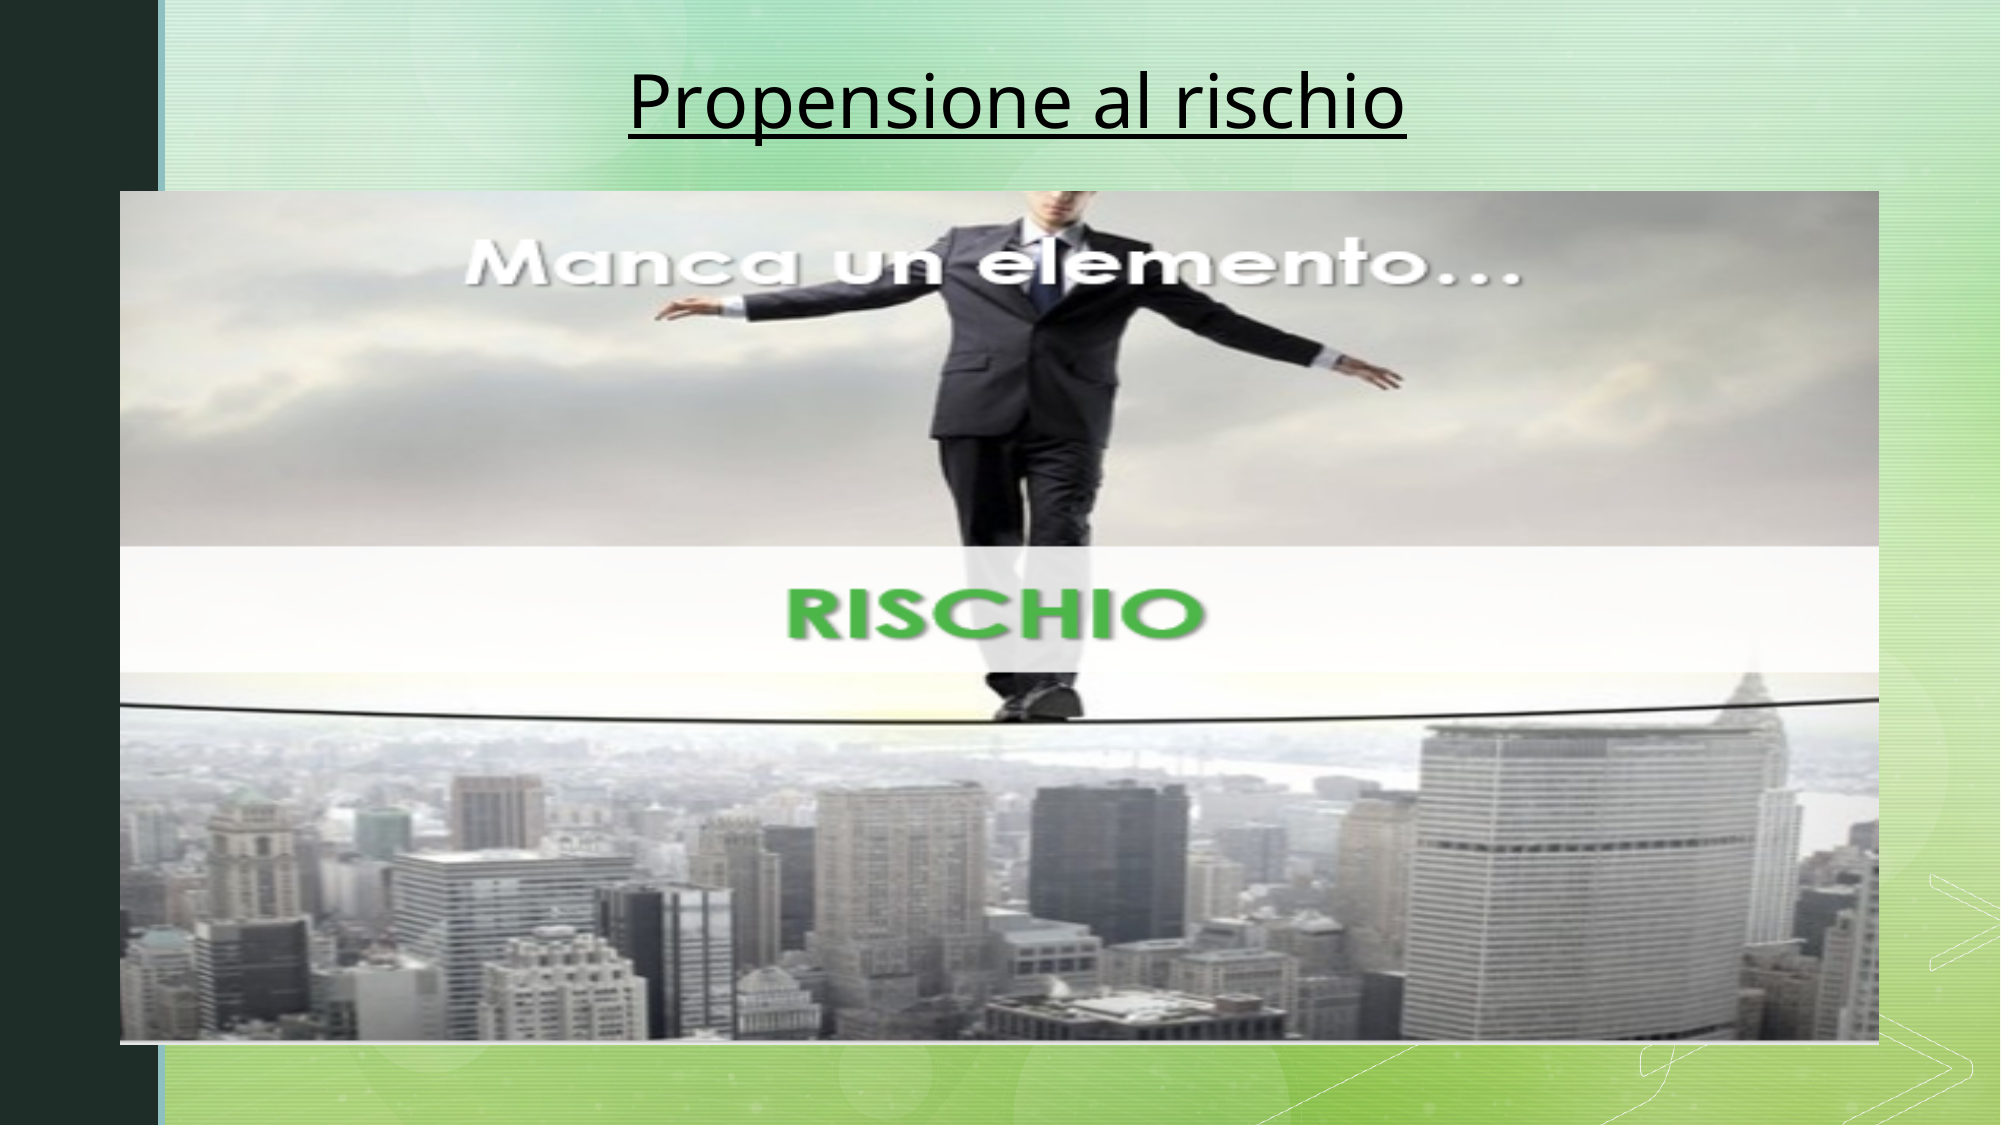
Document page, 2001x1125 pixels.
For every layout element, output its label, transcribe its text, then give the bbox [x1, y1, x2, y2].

picture [120, 191, 1879, 1045]
text_box Propensione al rischio [517, 39, 1518, 147]
